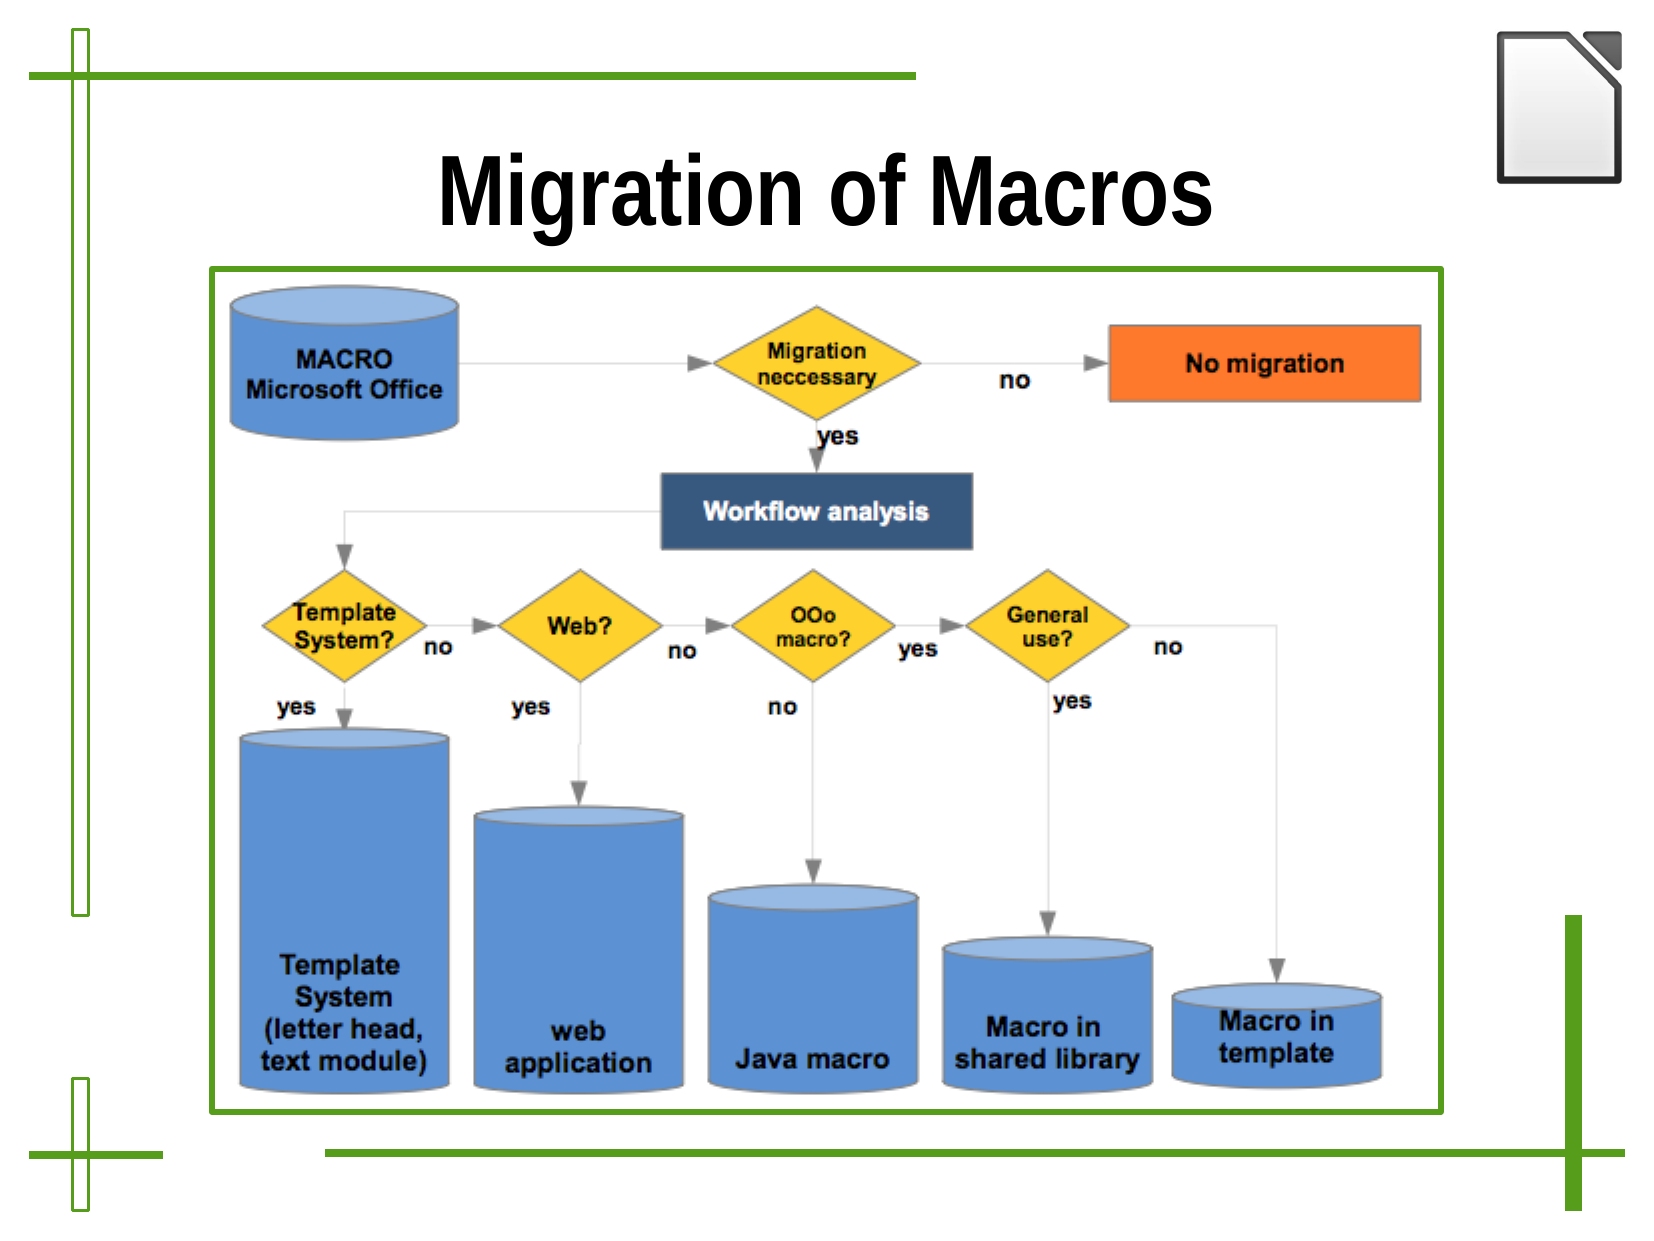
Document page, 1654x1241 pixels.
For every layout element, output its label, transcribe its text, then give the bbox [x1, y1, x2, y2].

picture [1494, 29, 1624, 186]
picture [214, 271, 1438, 1109]
title Migration of Macros [118, 118, 1536, 260]
